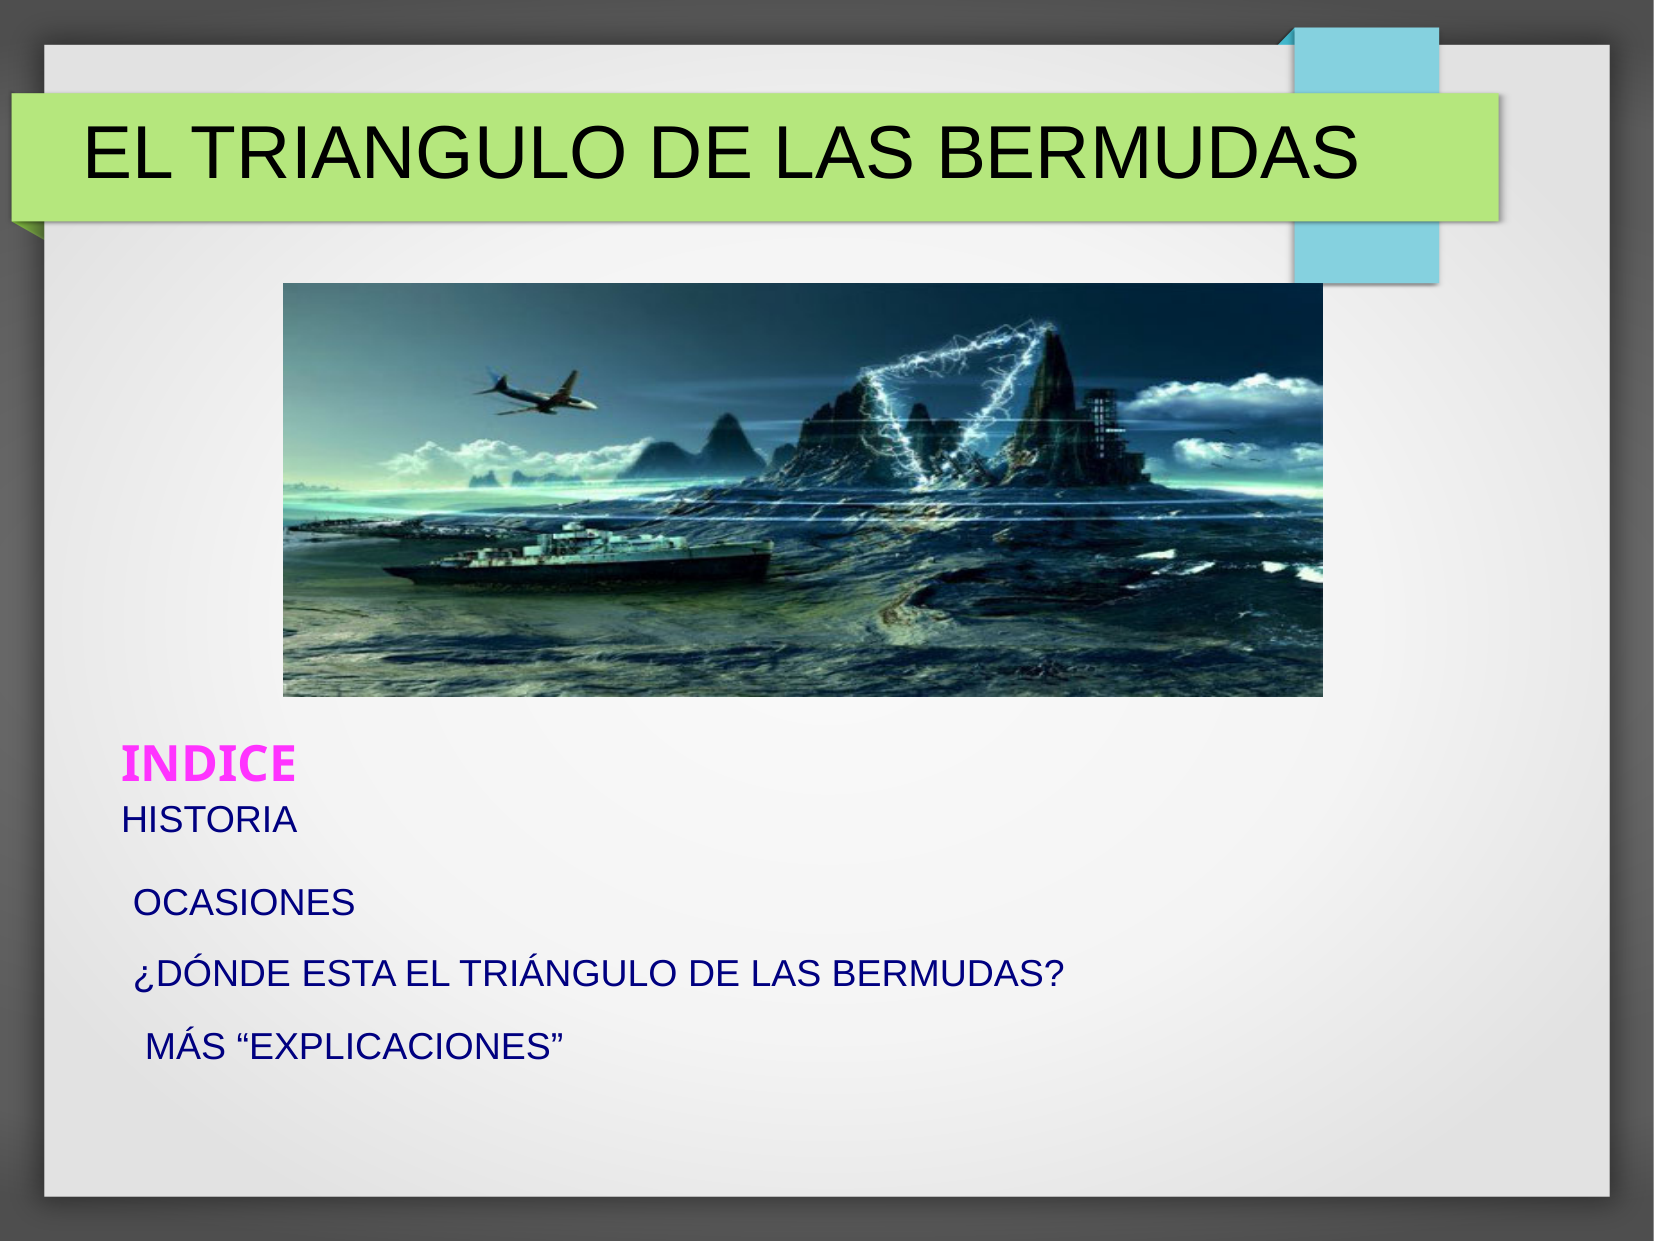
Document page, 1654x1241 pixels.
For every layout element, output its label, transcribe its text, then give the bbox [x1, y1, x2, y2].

text_box INDICE [106, 720, 674, 800]
text_box ¿DÓNDE ESTA EL TRIÁNGULO DE LAS BERMUDAS? [118, 944, 1182, 1002]
text_box HISTORIA [106, 791, 662, 849]
text_box OCASIONES [118, 874, 508, 931]
picture [0, 0, 1654, 1241]
text_box MÁS “EXPLICACIONES” [130, 1017, 579, 1075]
title EL TRIANGULO DE LAS BERMUDAS [82, 49, 1571, 257]
